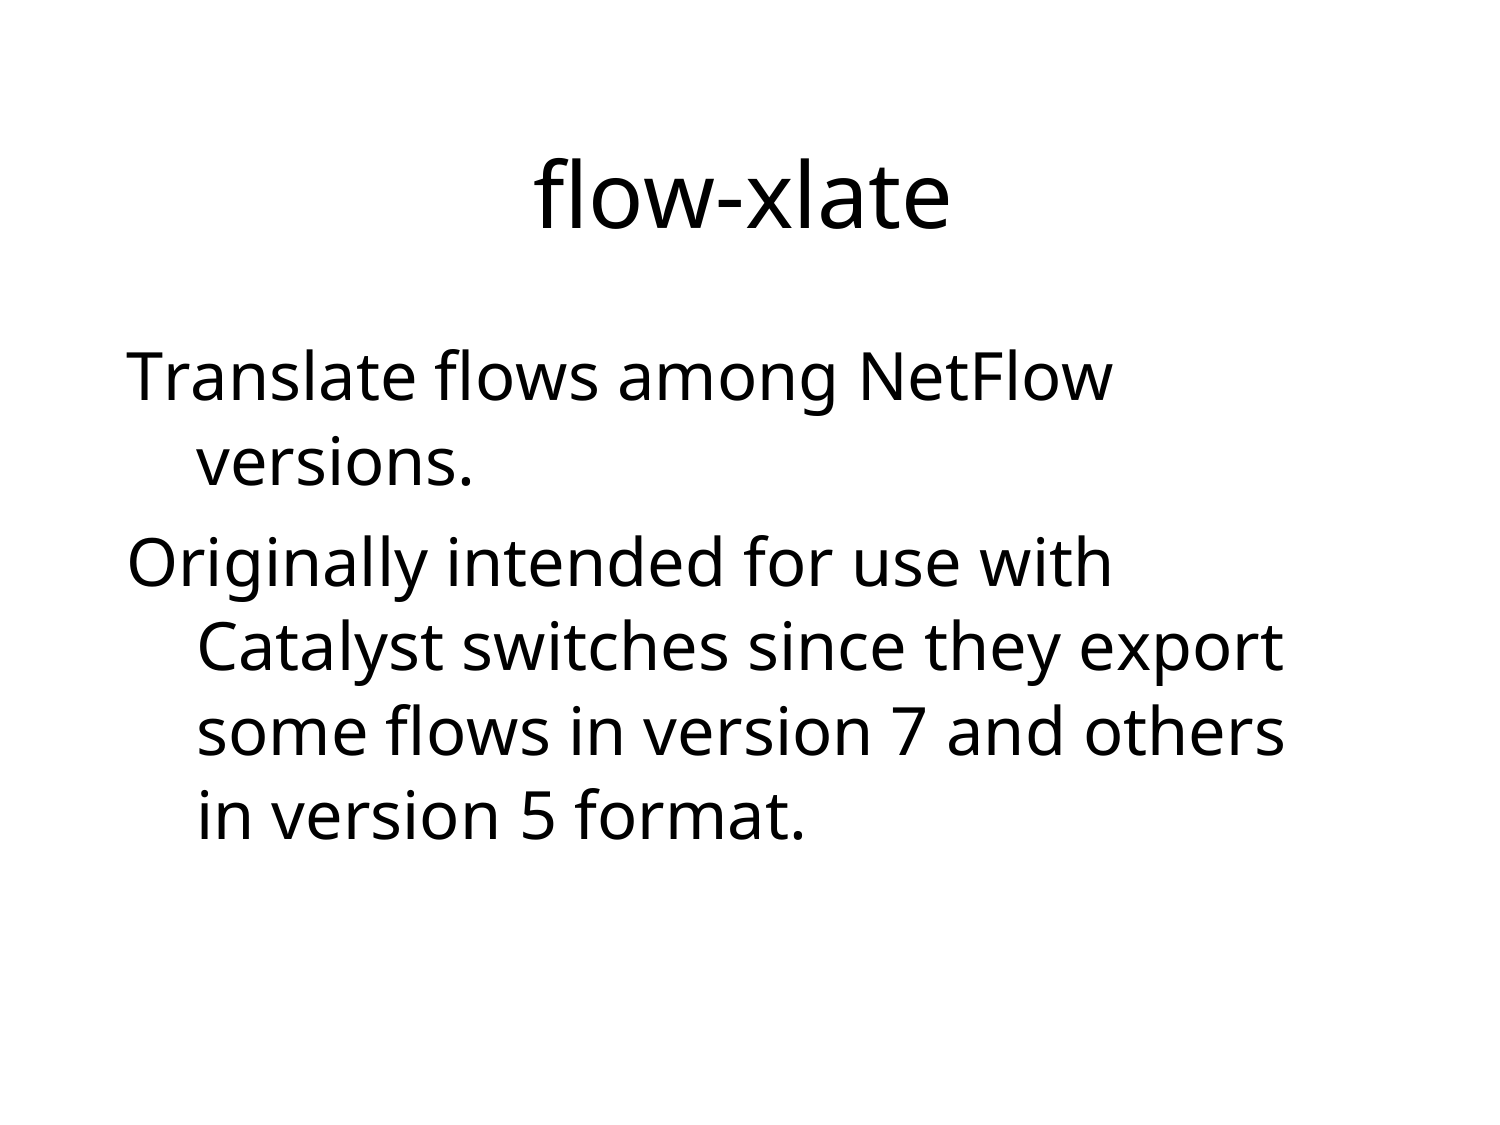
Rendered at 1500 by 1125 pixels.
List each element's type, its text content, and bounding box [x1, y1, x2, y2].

title flow-xlate [112, 62, 1388, 324]
list Translate flows among NetFlow versions. Originally intended for use with Catalyst switches since they export some flows in version 7 and others in version 5 format. [112, 324, 1388, 1125]
